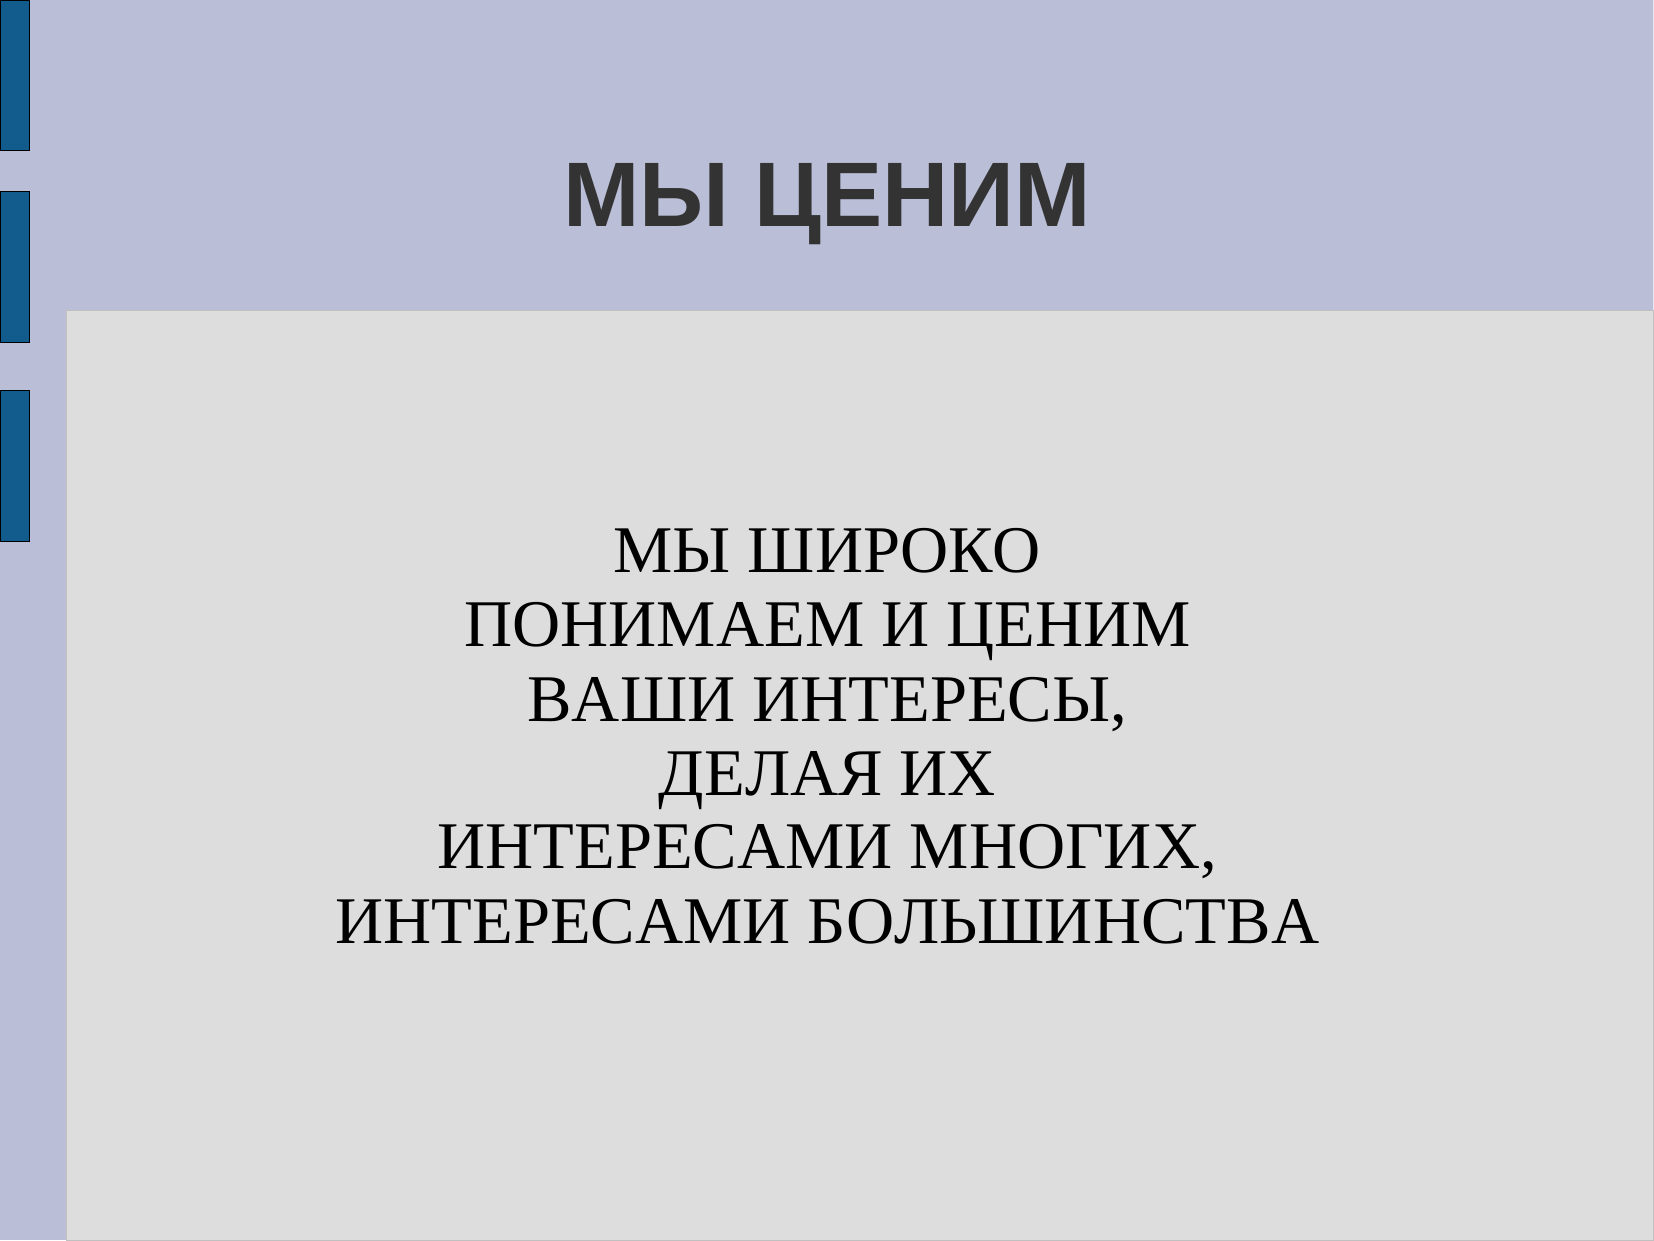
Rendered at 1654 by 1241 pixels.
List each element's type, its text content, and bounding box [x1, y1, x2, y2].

title МЫ ЦЕНИМ [121, 91, 1534, 299]
subtitle МЫ ШИРОКО ПОНИМАЕМ И ЦЕНИМ ВАШИ ИНТЕРЕСЫ, ДЕЛАЯ ИХ ИНТЕРЕСАМИ МНОГИХ, ИНТЕРЕСАМИ БОЛЬШИНСТВА [121, 344, 1534, 1127]
